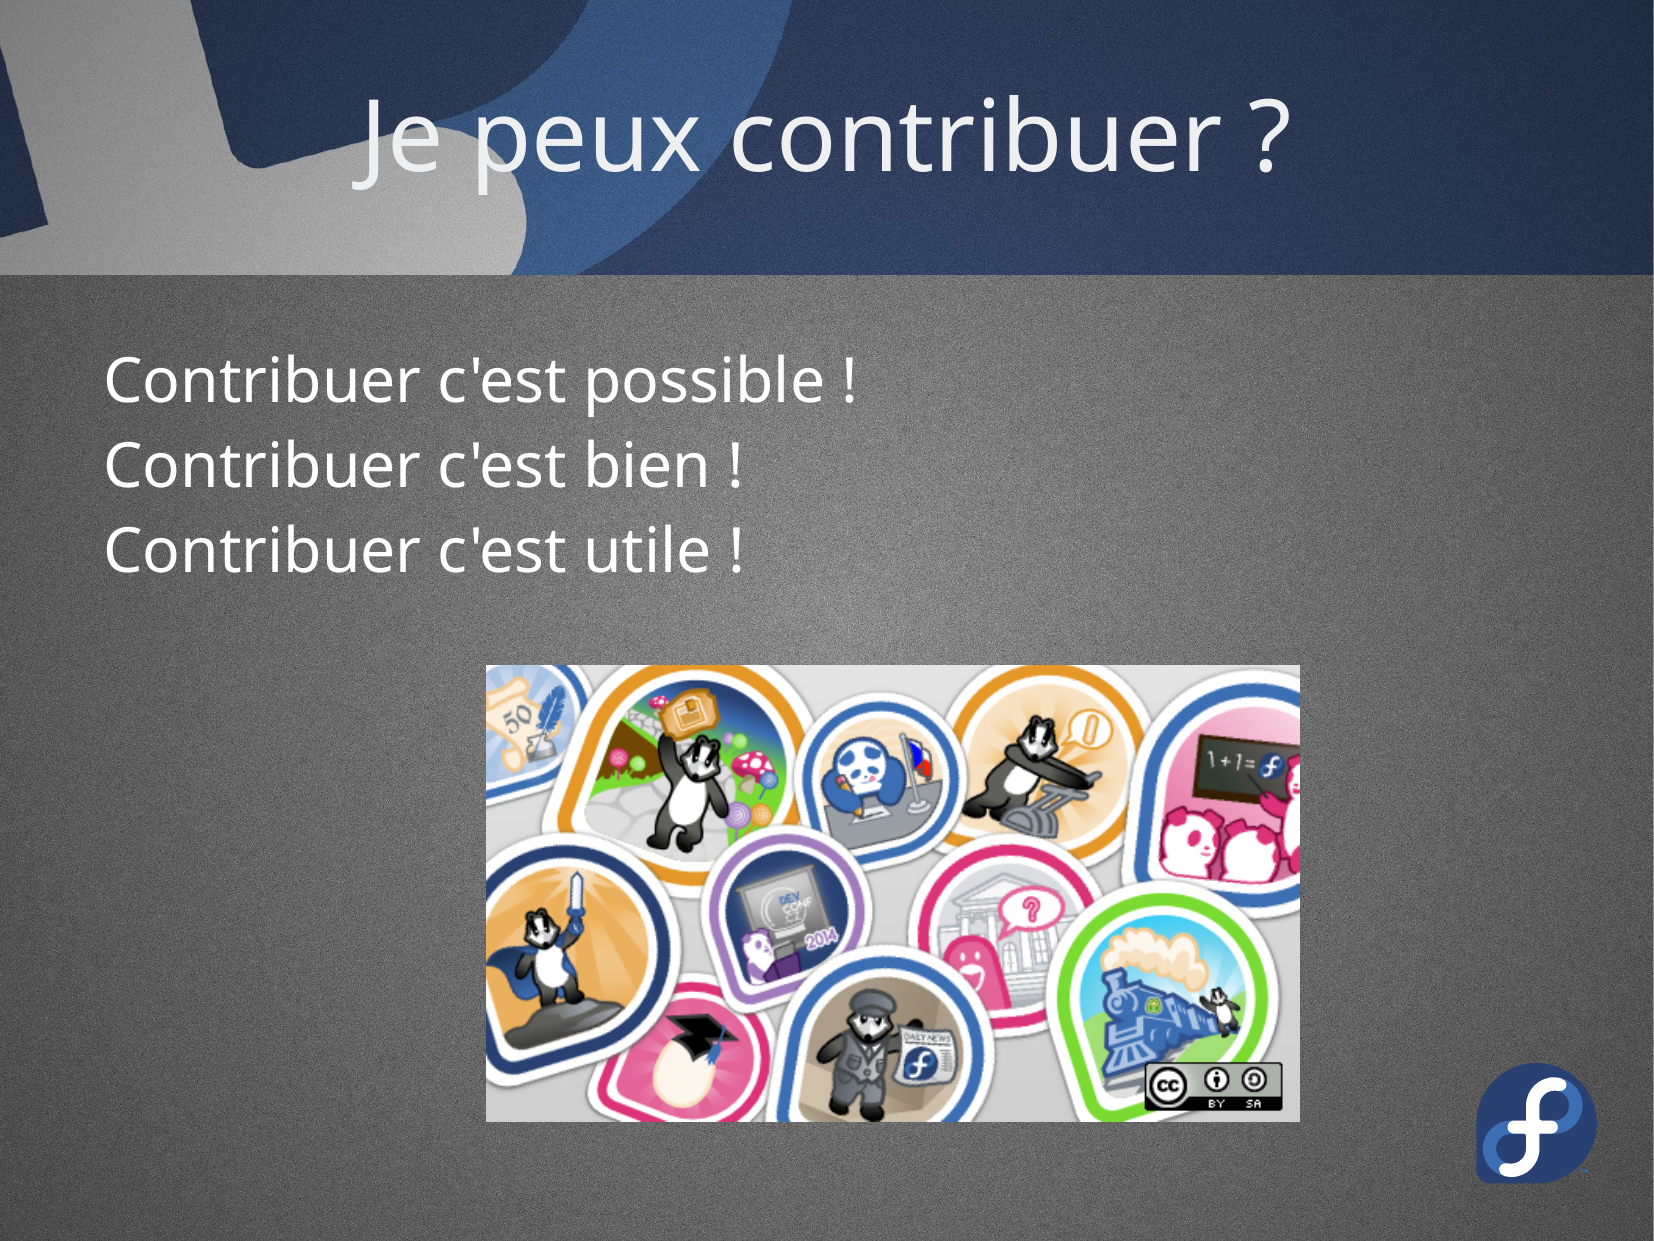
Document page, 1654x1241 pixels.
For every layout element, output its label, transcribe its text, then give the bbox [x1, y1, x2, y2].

title Je peux contribuer ? [88, 29, 1565, 237]
picture [0, 0, 1654, 1241]
text_box Contribuer c'est possible ! Contribuer c'est bien ! Contribuer c'est utile ! [88, 327, 1447, 562]
